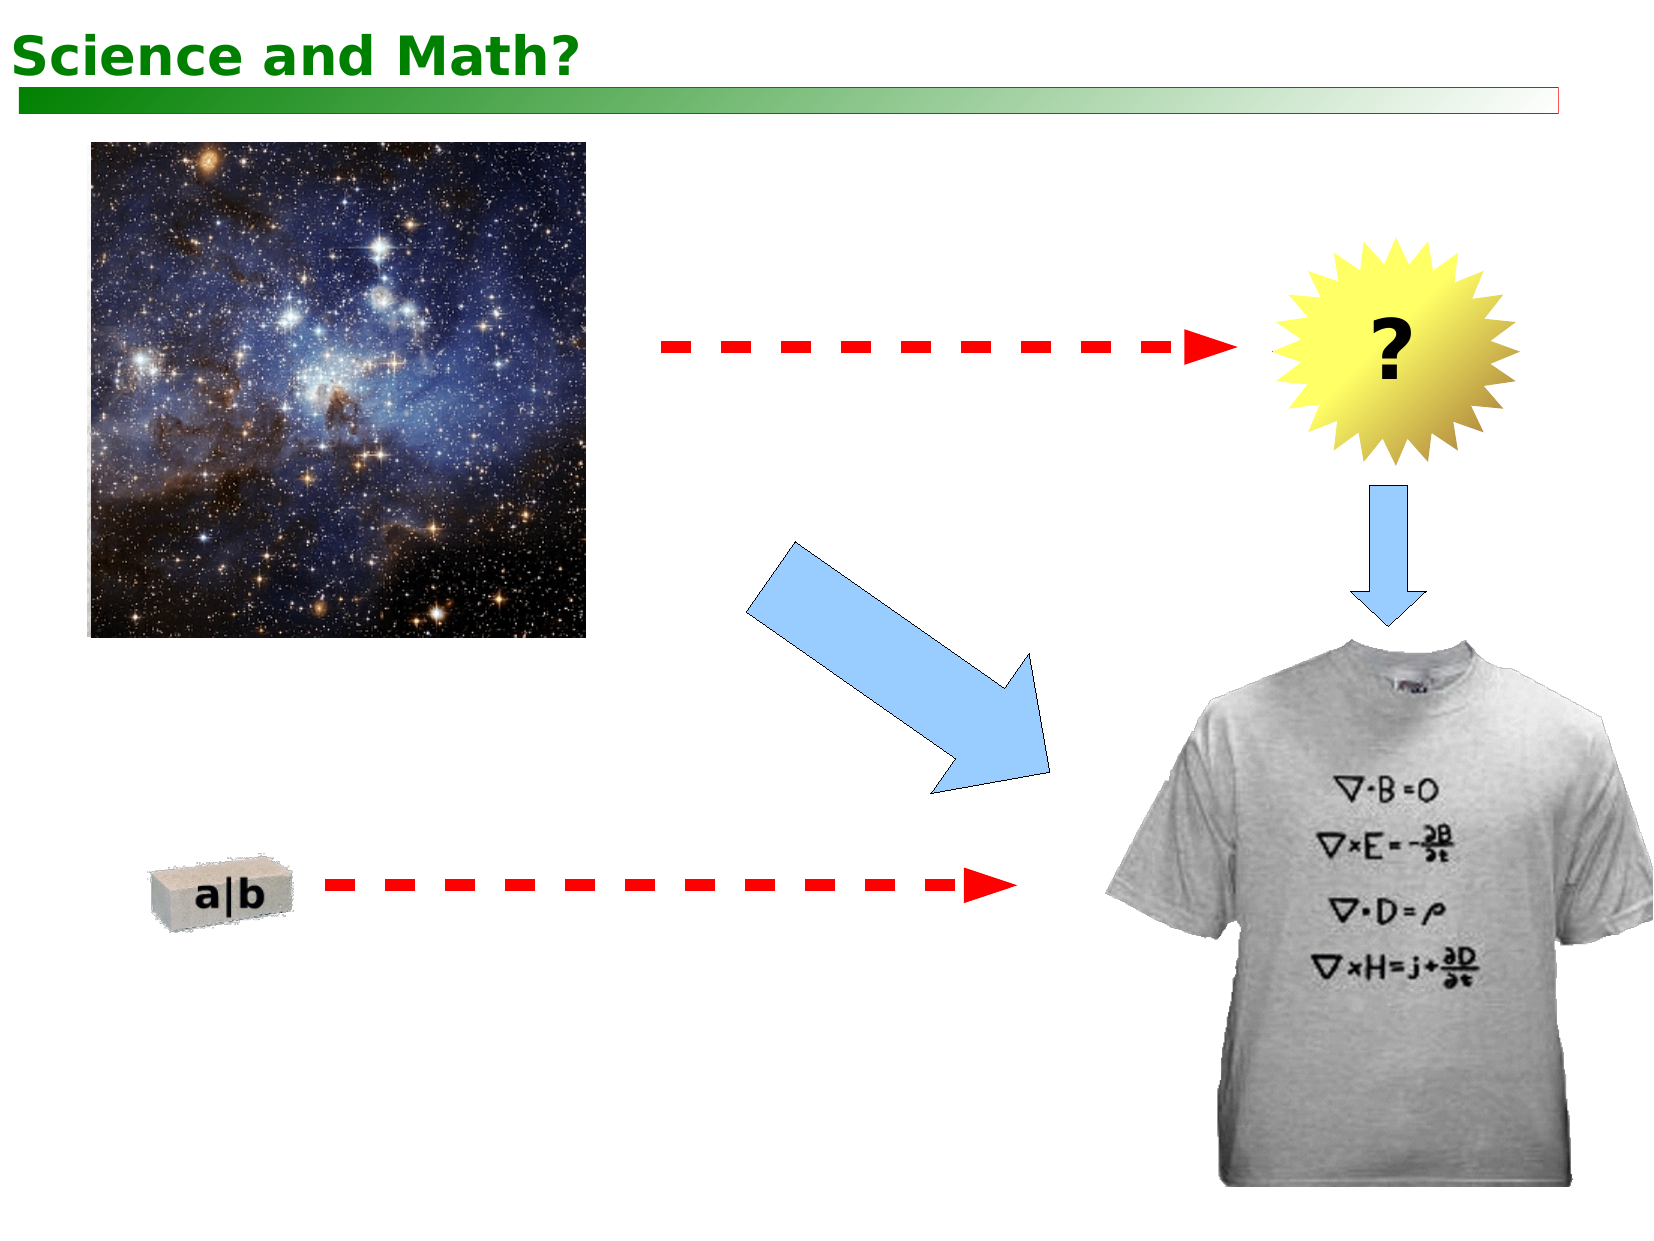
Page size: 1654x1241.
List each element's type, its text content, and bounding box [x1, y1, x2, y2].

text_box ? [1353, 294, 1438, 407]
picture [1105, 639, 1653, 1187]
text_box [18, 87, 1559, 114]
picture [147, 853, 294, 933]
text_box [1350, 485, 1427, 627]
text_box Science and Math? [0, 18, 613, 112]
text_box [1271, 237, 1521, 466]
text_box [746, 541, 1050, 794]
picture [87, 142, 586, 638]
